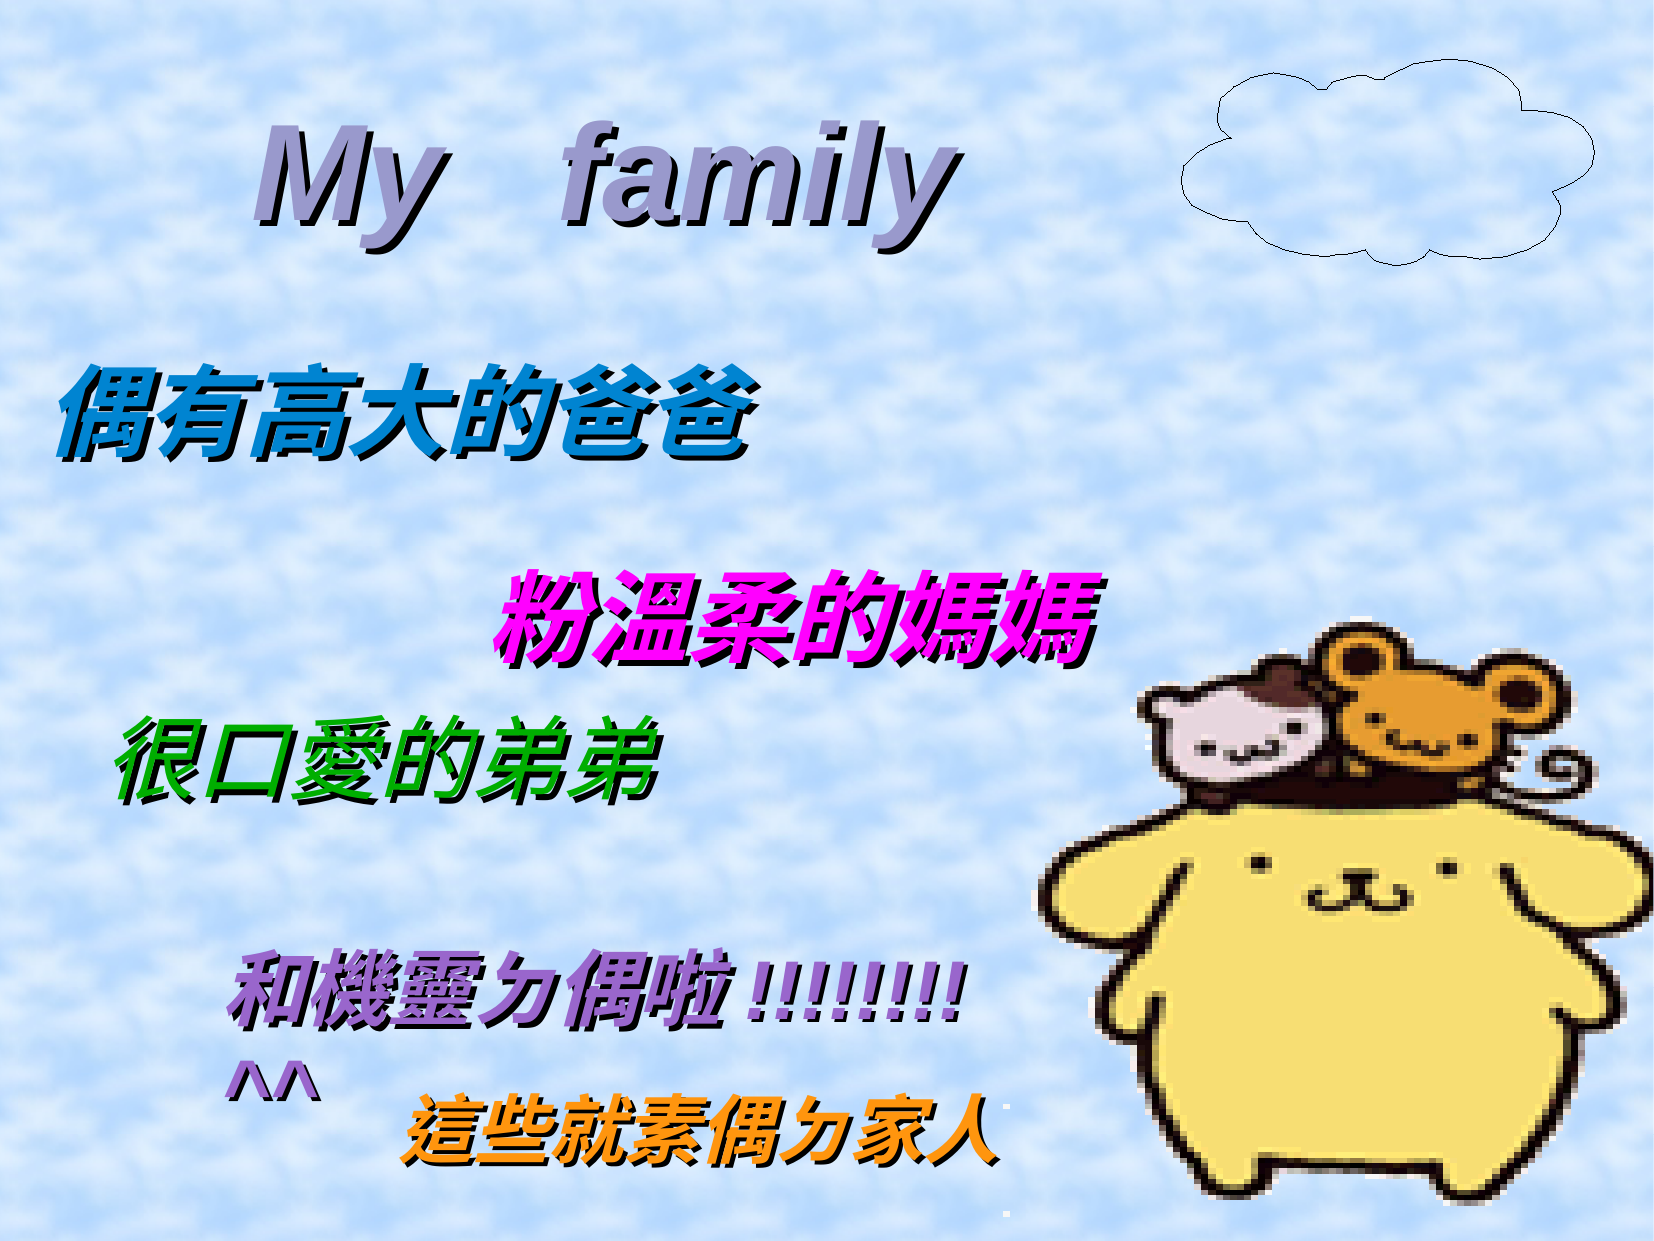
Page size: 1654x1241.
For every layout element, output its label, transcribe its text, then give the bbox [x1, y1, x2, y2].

picture [0, 0, 1654, 1241]
text_box 偶有高大的爸爸 [29, 324, 1418, 460]
text_box 和機靈ㄉ偶啦!!!!!!!!^^ [206, 915, 1004, 1124]
text_box 這些就素偶ㄉ家人 [383, 1062, 1093, 1168]
text_box 粉溫柔的媽媽 [472, 531, 1152, 709]
text_box My family [236, 88, 1270, 258]
text_box 很口愛的弟弟 [88, 679, 975, 804]
